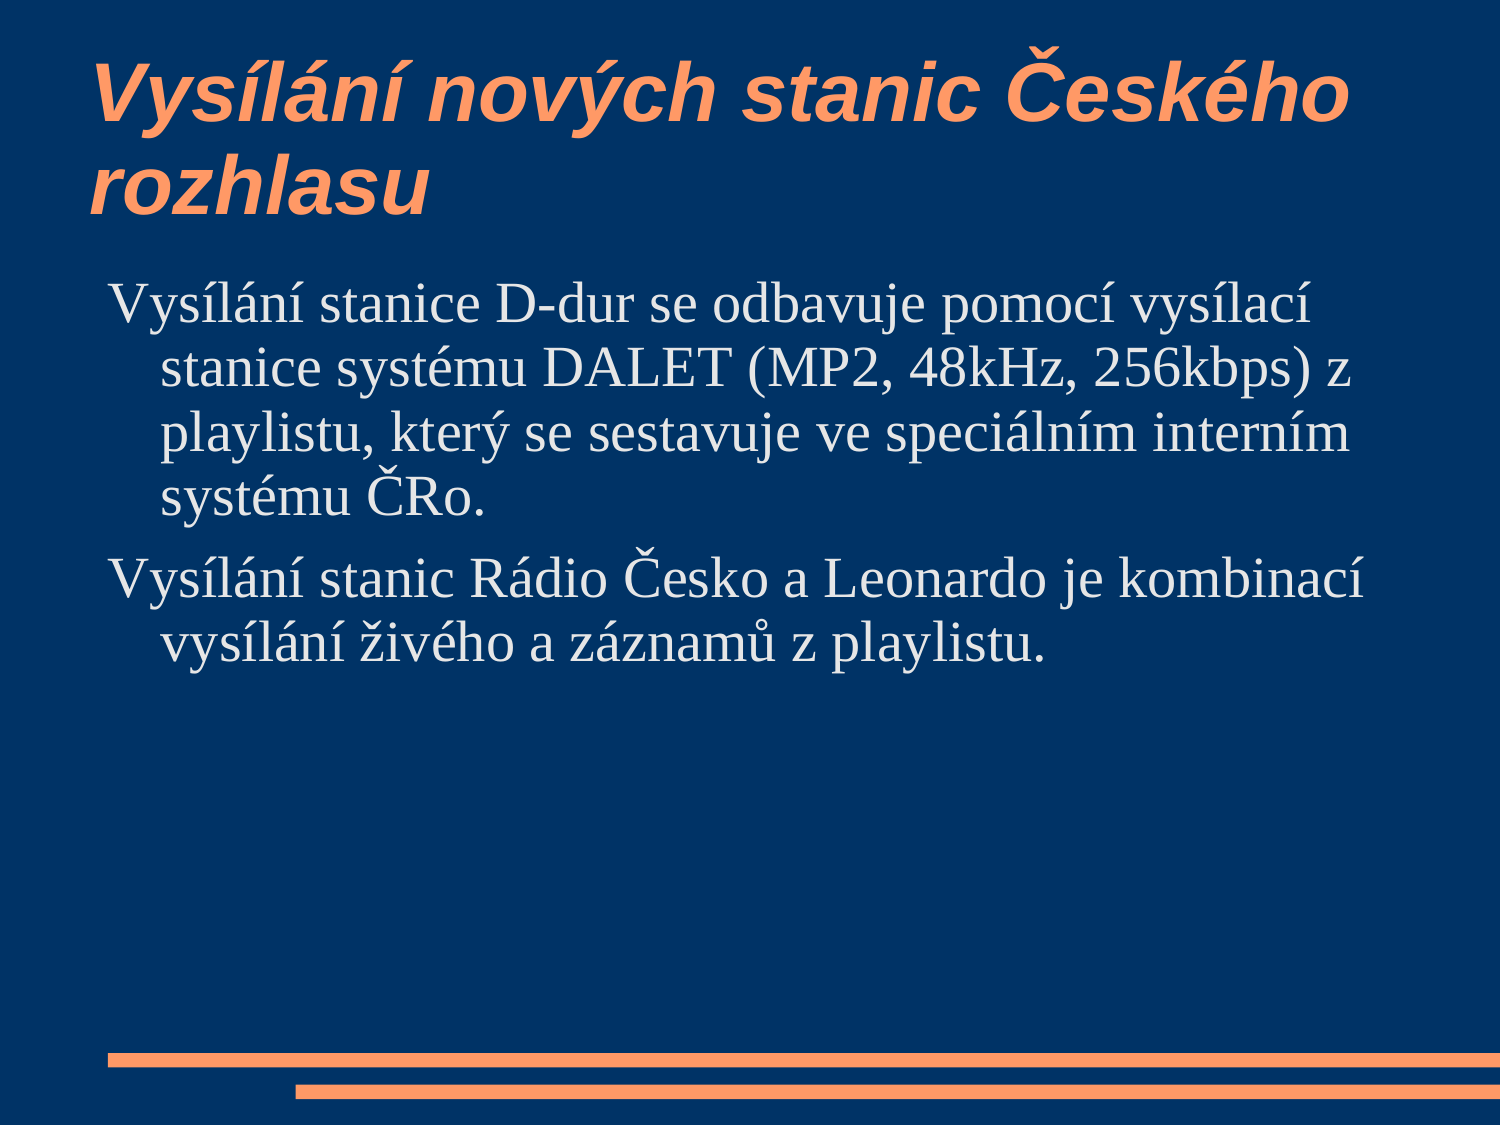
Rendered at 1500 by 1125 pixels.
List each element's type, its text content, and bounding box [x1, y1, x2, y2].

list Vysílání stanice D-dur se odbavuje pomocí vysílací stanice systému DALET (MP2, 48kHz, 256kbps) z playlistu, který se sestavuje ve speciálním interním systému ČRo. Vysílání stanic Rádio Česko a Leonardo je kombinací vysílání živého a záznamů z playlistu. [75, 262, 1426, 1006]
title Vysílání nových stanic Českého rozhlasu [75, 38, 1426, 240]
